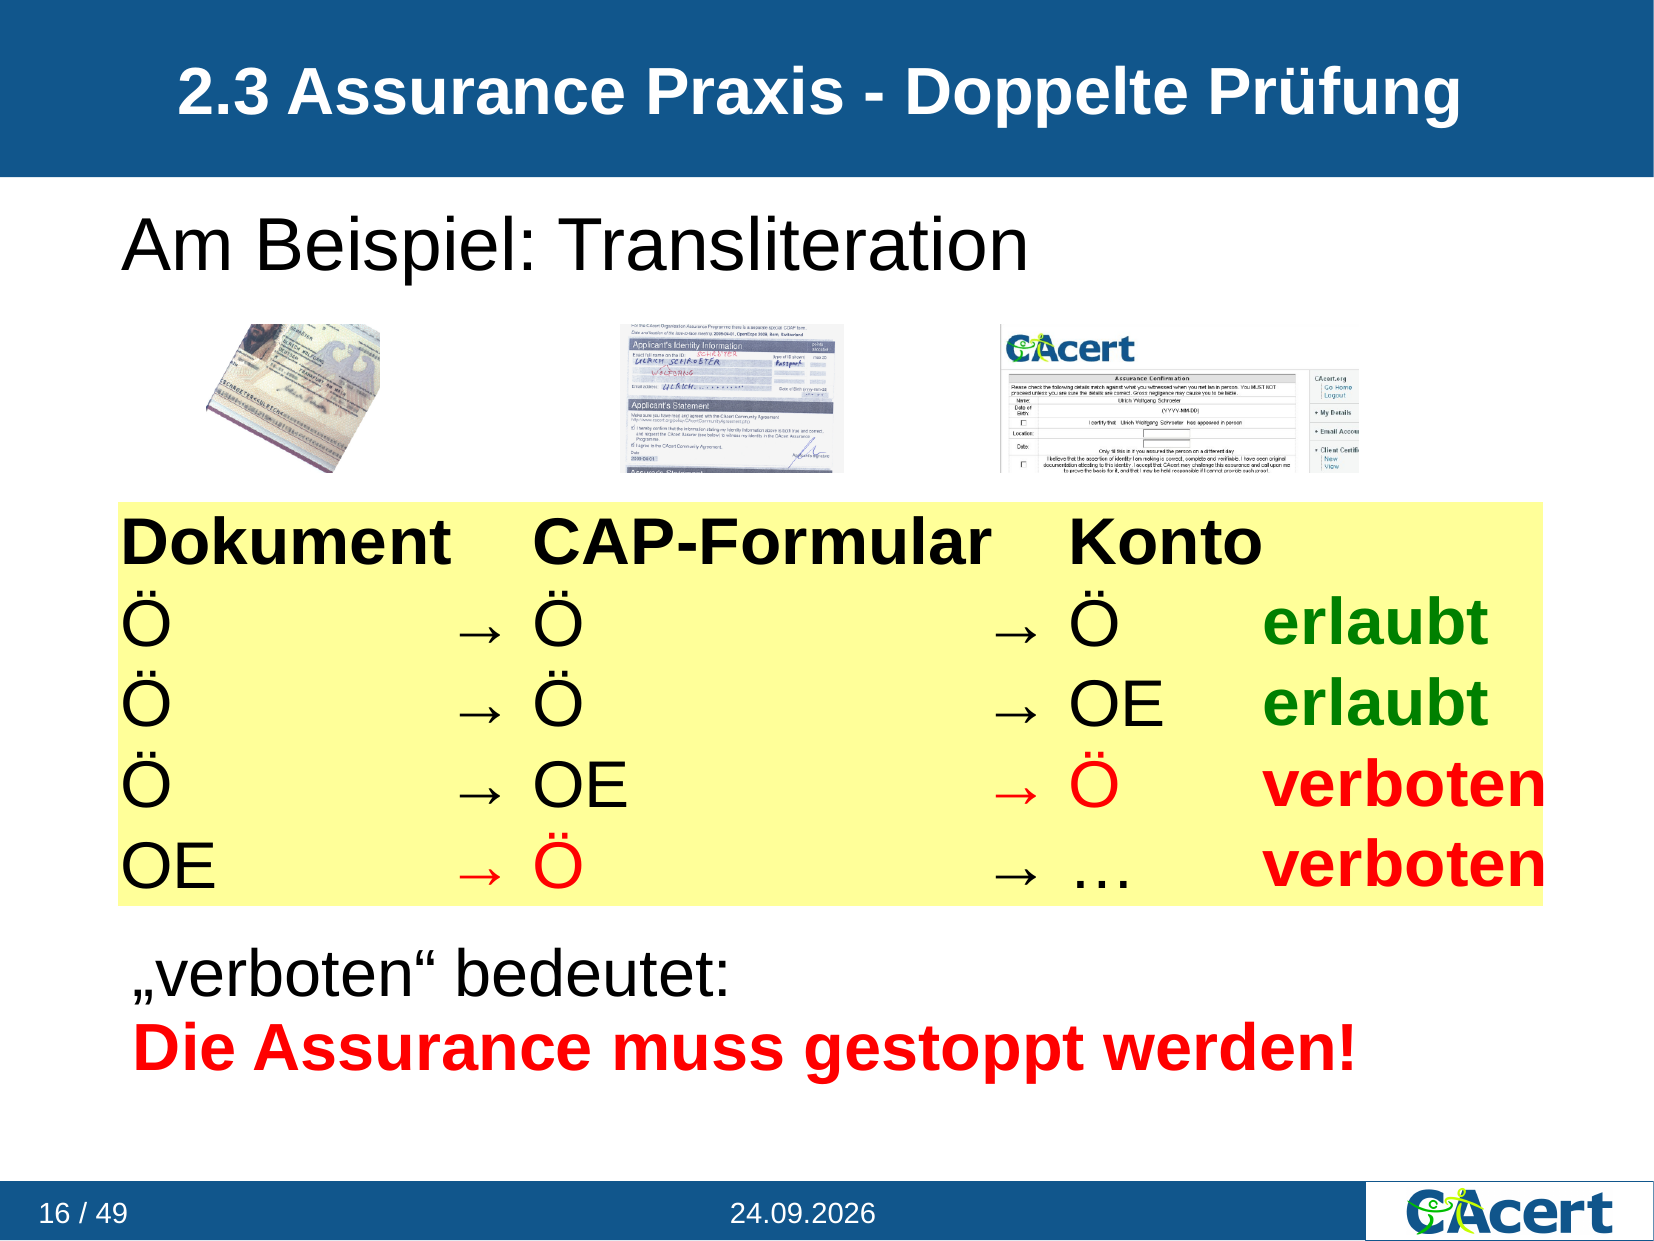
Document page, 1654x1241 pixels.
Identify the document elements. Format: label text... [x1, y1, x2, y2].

picture [620, 324, 844, 473]
text_box „verboten“ bedeutet: Die Assurance muss gestoppt werden! [118, 928, 1536, 1093]
picture [1000, 324, 1359, 473]
chart [118, 501, 1654, 1241]
title 2.3 Assurance Praxis - Doppelte Prüfung [76, 17, 1565, 166]
picture [206, 324, 380, 473]
text_box Am Beispiel: Transliteration [106, 194, 1536, 294]
